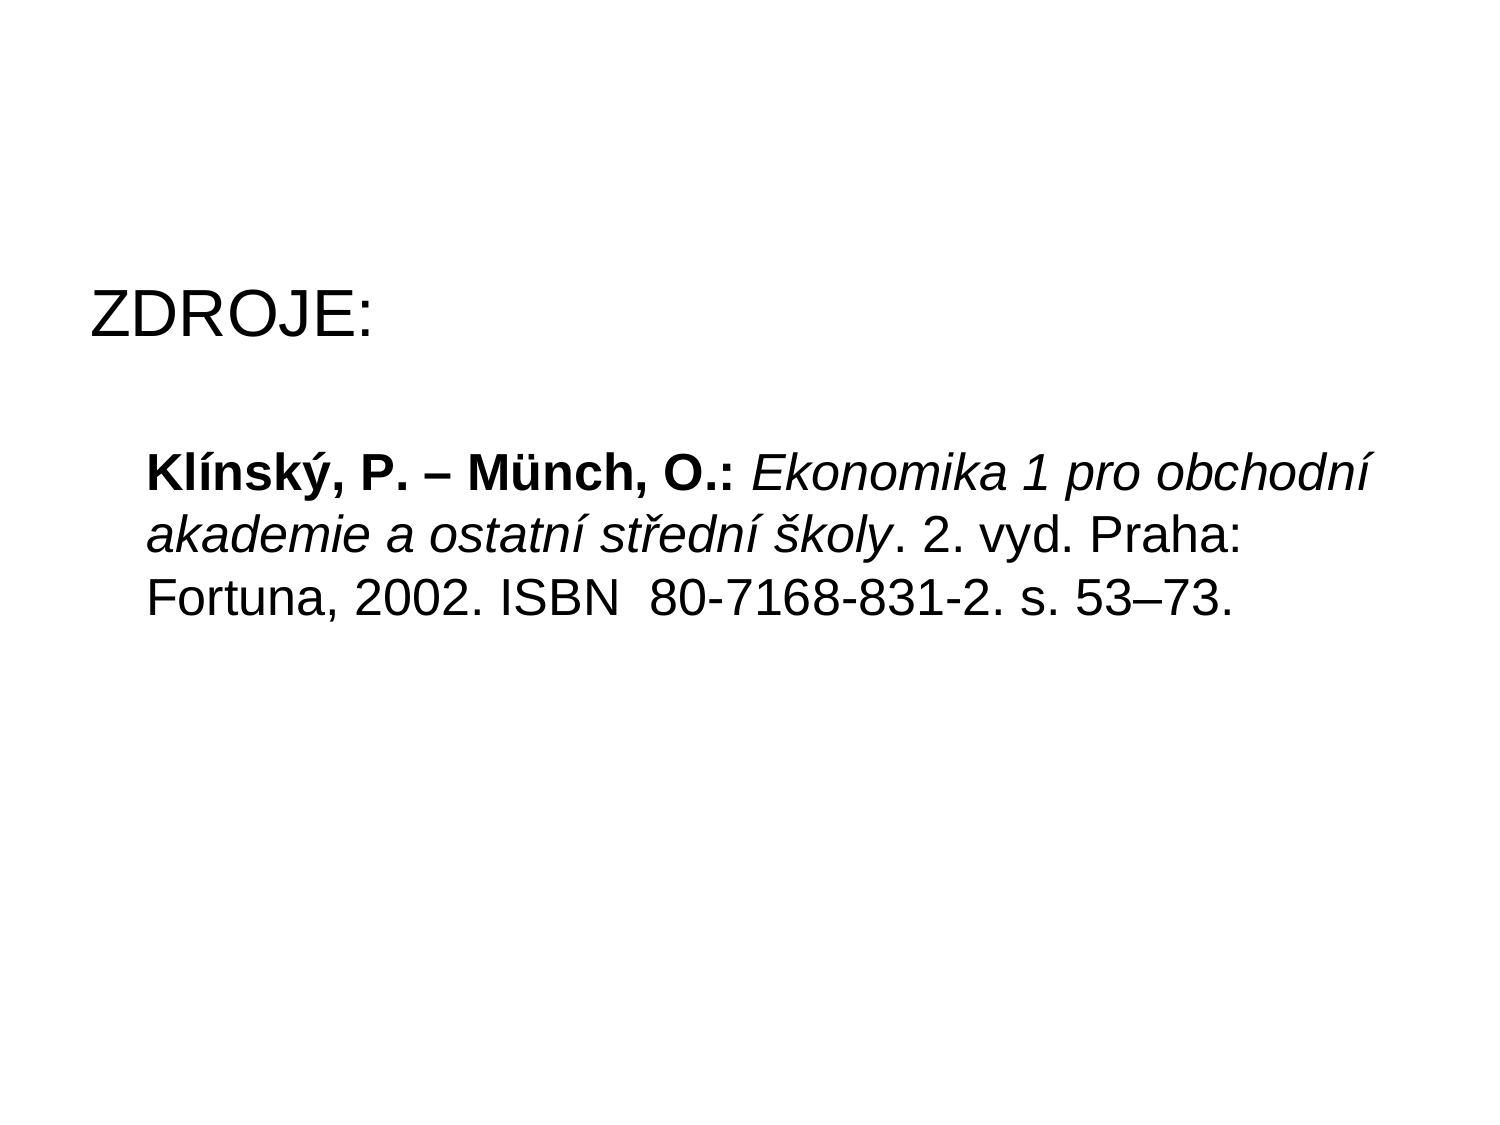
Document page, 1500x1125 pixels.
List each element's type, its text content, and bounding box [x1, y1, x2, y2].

list ZDROJE: Klínský, P. – Münch, O.: Ekonomika 1 pro obchodní akademie a ostatní střední školy. 2. vyd. Praha: Fortuna, 2002. ISBN 80-7168-831-2. s. 53–73. [75, 262, 1426, 1006]
